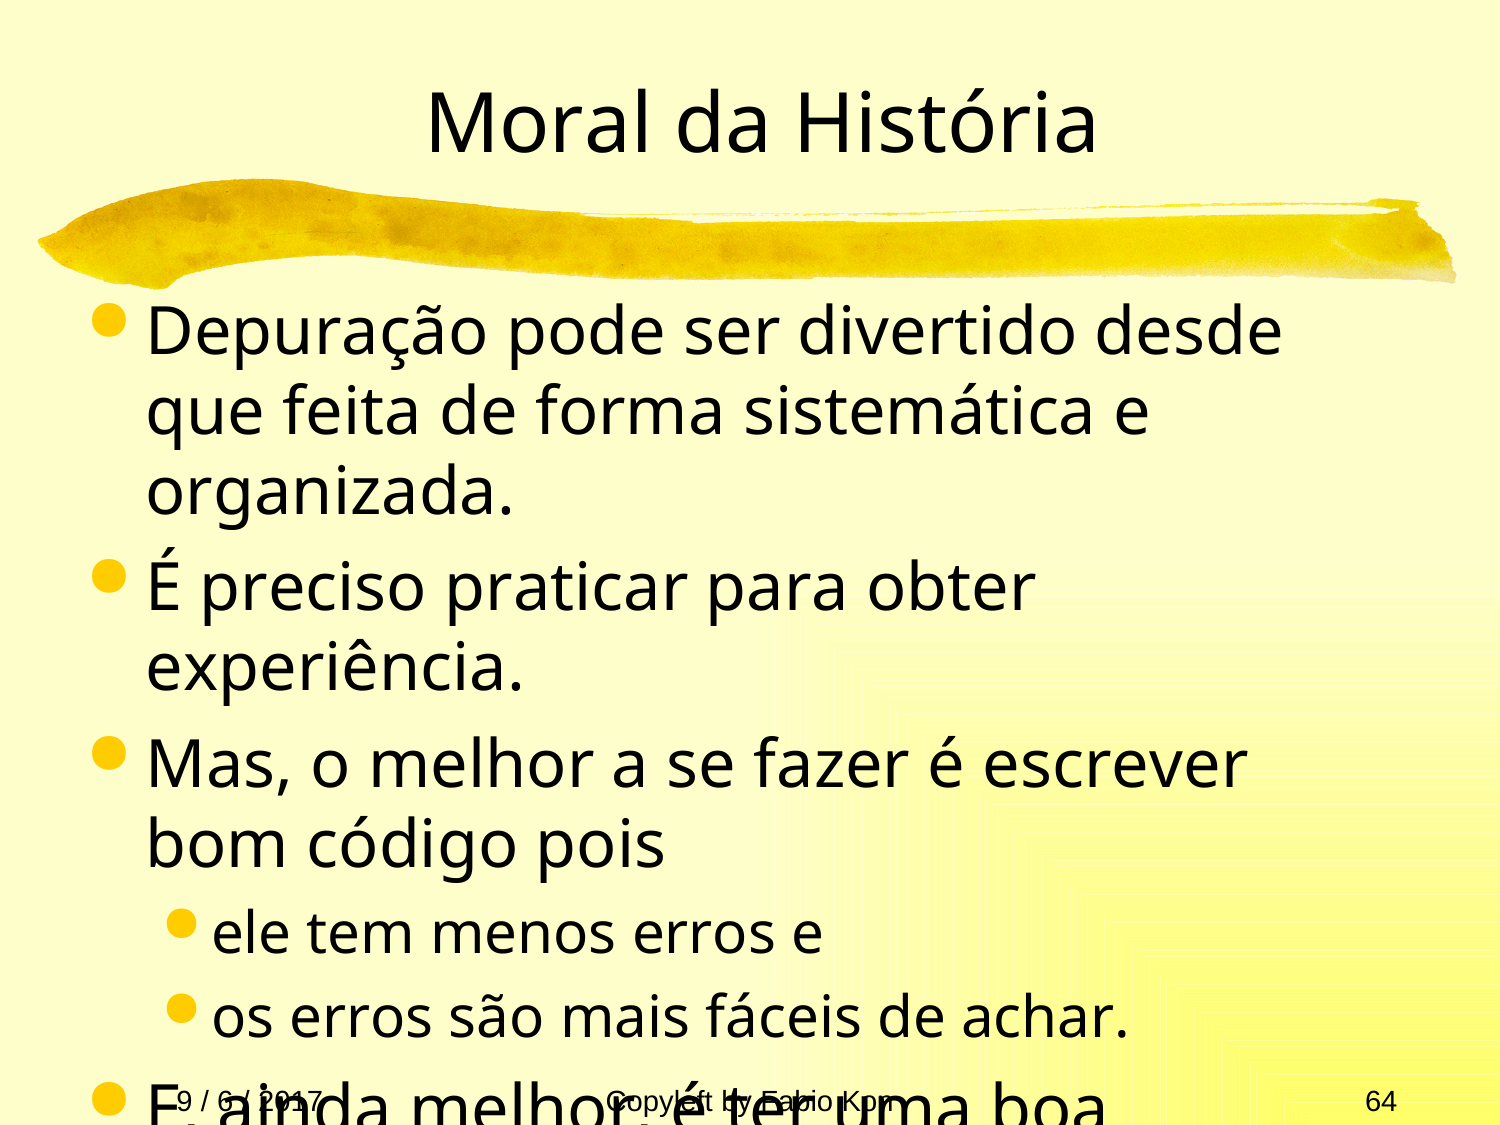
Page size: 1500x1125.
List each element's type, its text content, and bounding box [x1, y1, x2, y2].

list Depuração pode ser divertido desde que feita de forma sistemática e organizada. É preciso praticar para obter experiência. Mas, o melhor a se fazer é escrever bom código pois ele tem menos erros e os erros são mais fáceis de achar. E, ainda melhor, é ter uma boa cobertura de testes automatizados. [74, 279, 1417, 1074]
picture [24, 174, 1463, 297]
title Moral da História [125, 12, 1401, 178]
